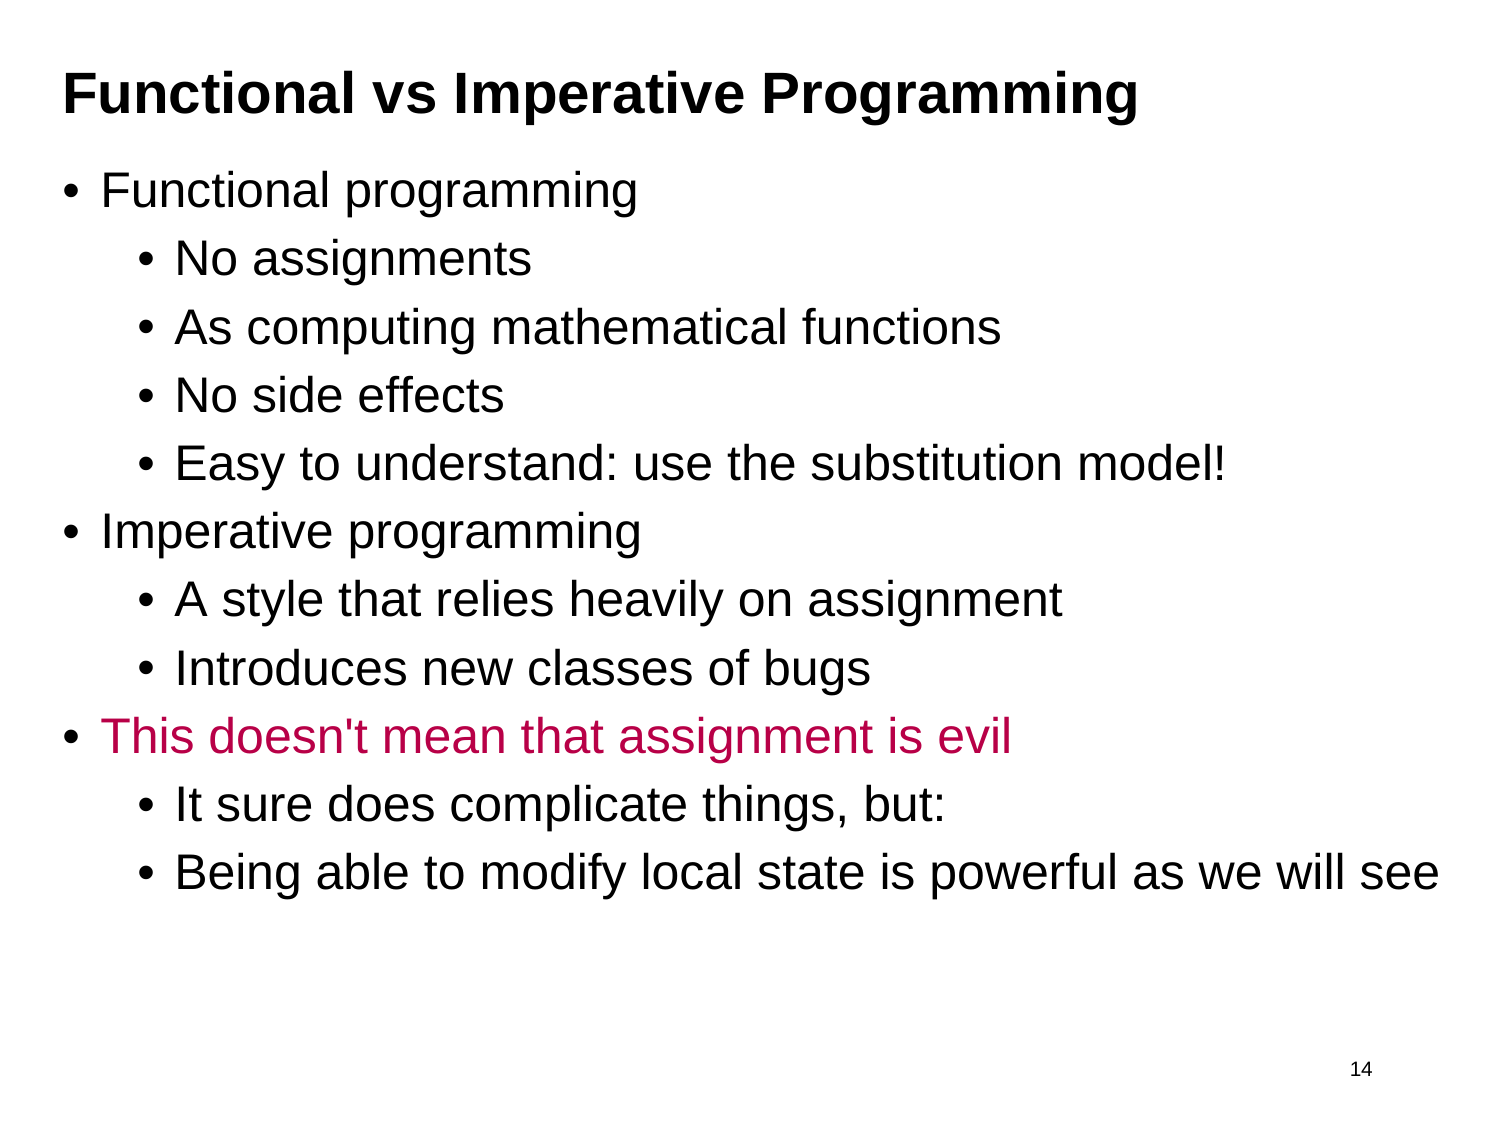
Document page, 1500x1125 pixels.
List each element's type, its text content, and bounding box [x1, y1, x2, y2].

title Functional vs Imperative Programming [62, 32, 1338, 156]
list Functional programming No assignments As computing mathematical functions No side effects Easy to understand: use the substitution model! Imperative programming A style that relies heavily on assignment Introduces new classes of bugs This doesn't mean that assignment is evil It sure does complicate things, but: Being able to modify local state is powerful as we will see [62, 162, 1450, 986]
